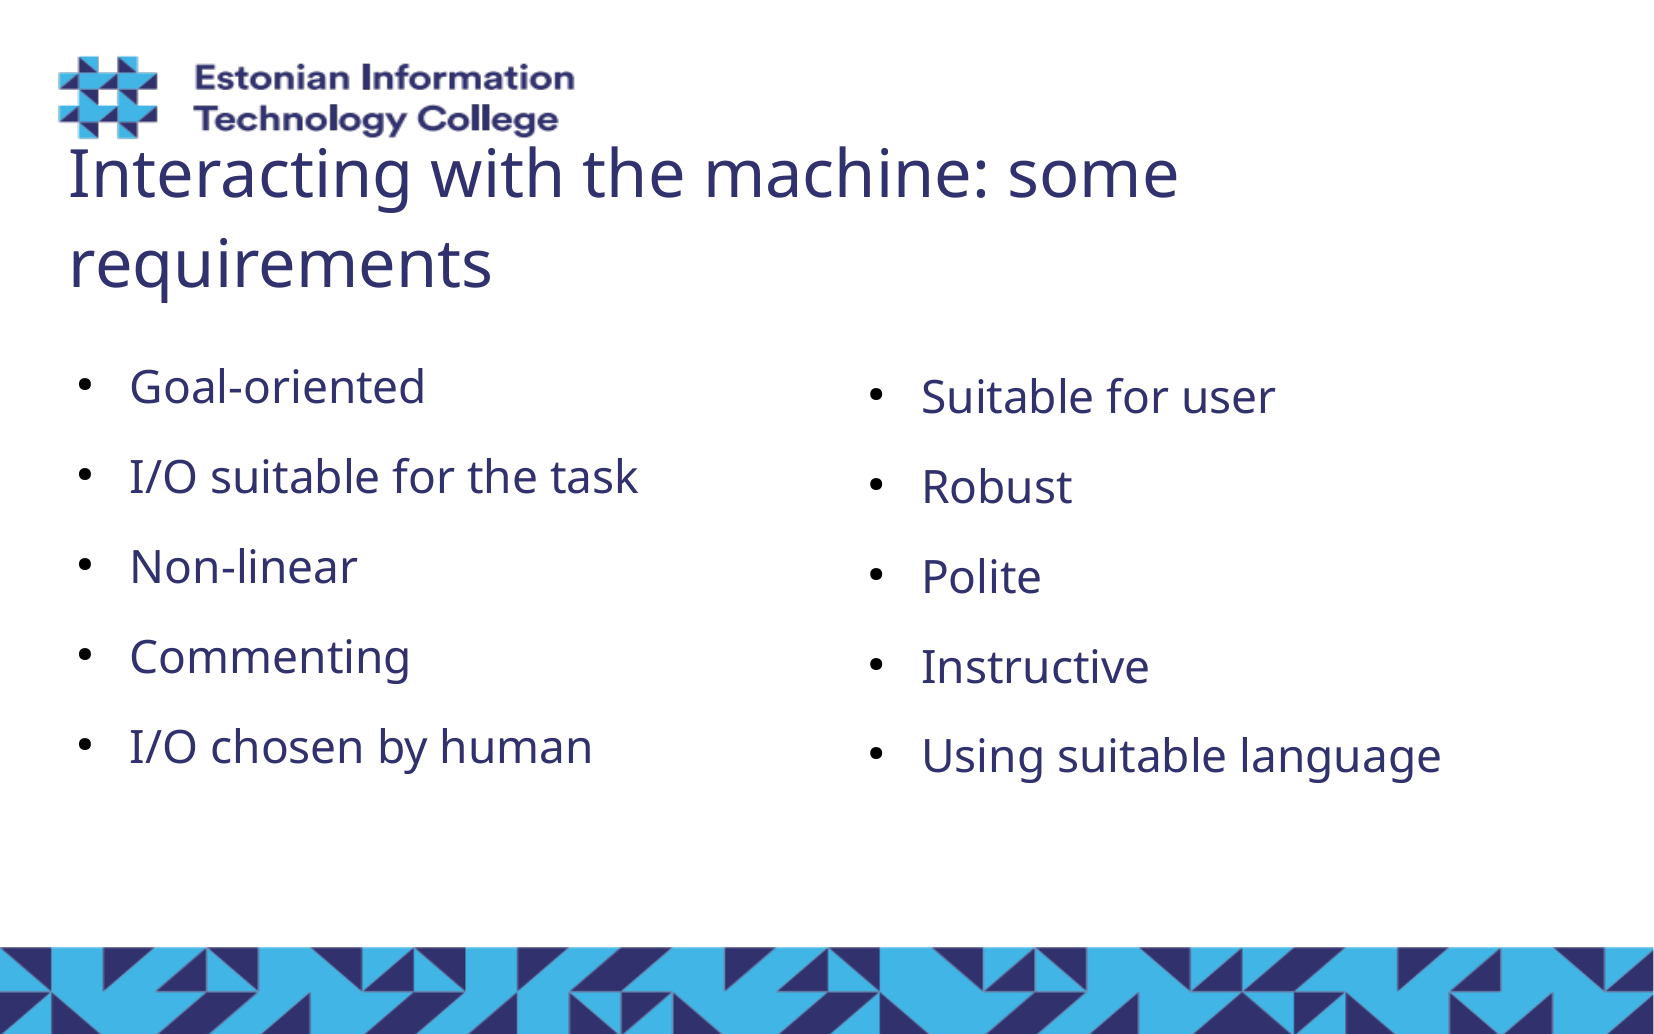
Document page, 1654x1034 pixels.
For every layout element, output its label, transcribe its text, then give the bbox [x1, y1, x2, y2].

list Suitable for user Robust Polite Instructive Using suitable language [850, 364, 1619, 815]
list Goal-oriented I/O suitable for the task Non-linear Commenting I/O chosen by human [59, 354, 804, 853]
title Interacting with the machine: some requirements [68, 128, 1595, 305]
